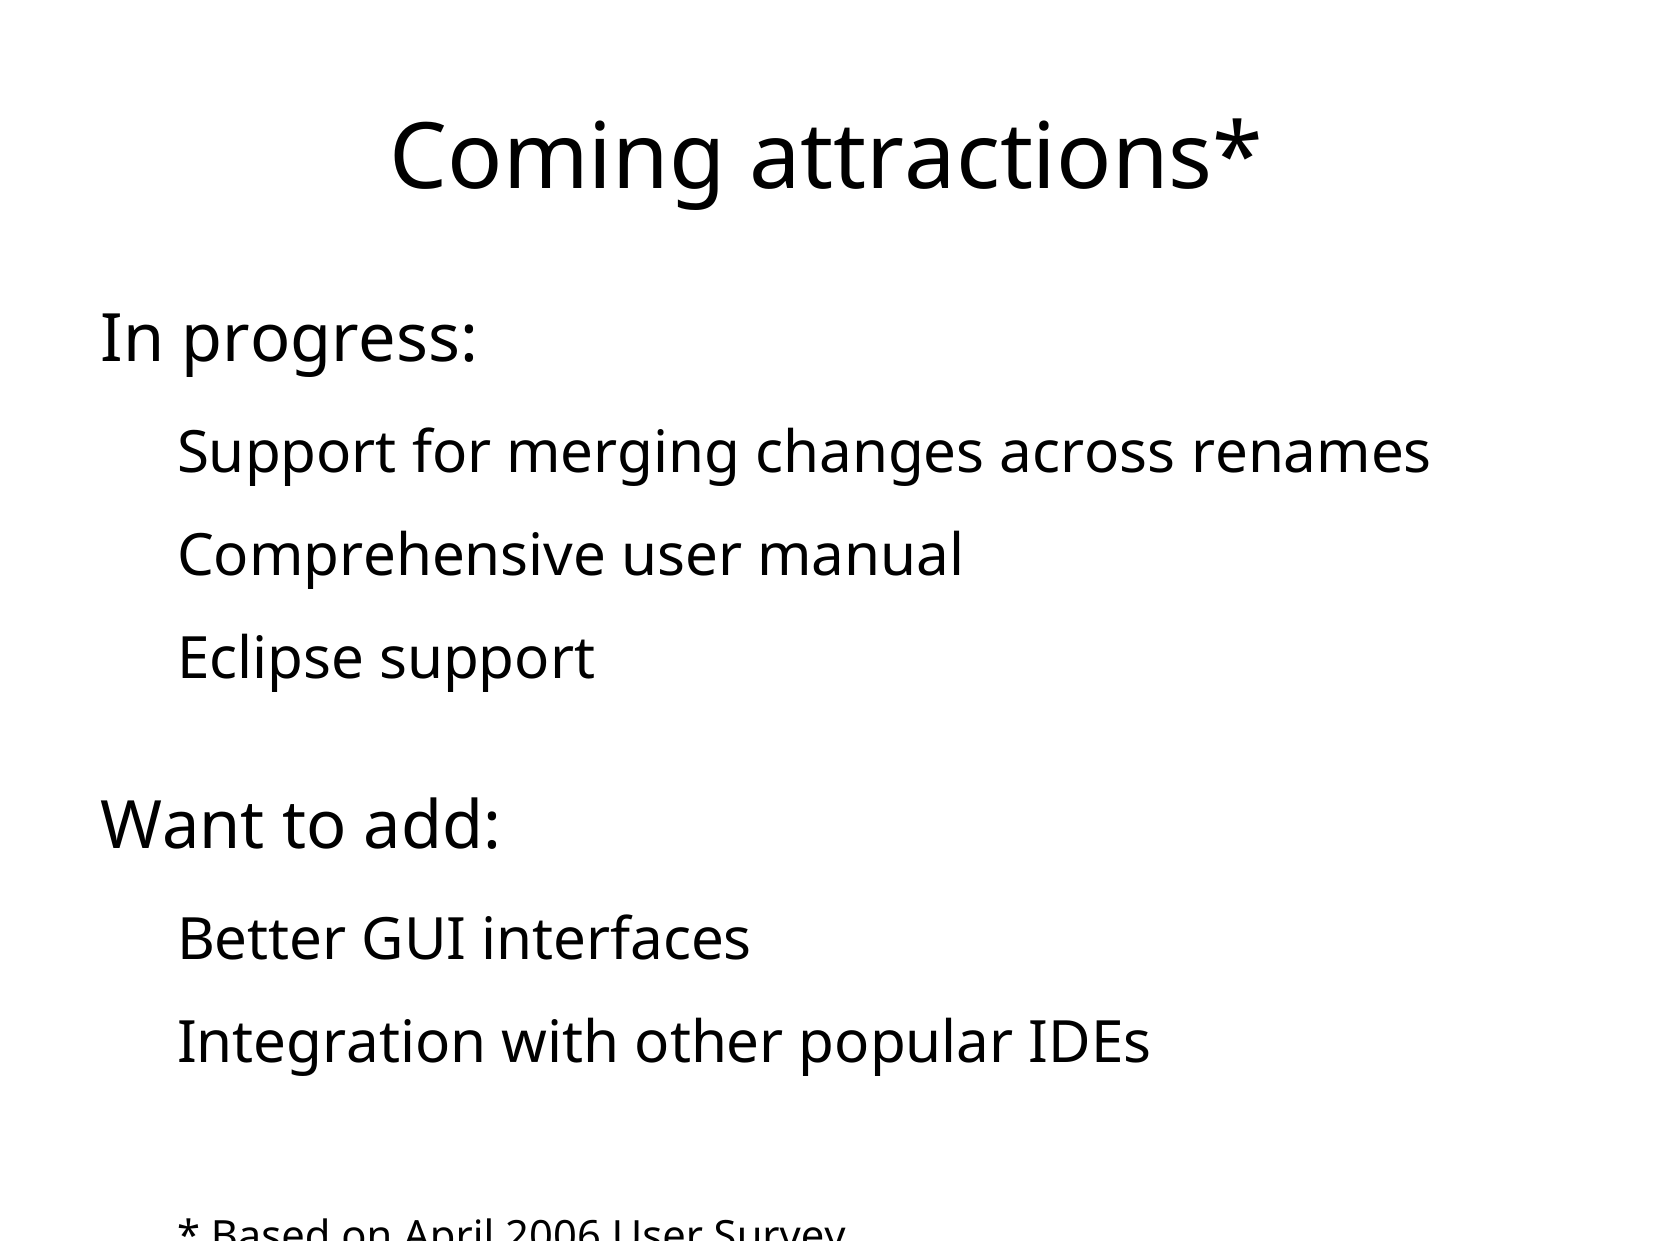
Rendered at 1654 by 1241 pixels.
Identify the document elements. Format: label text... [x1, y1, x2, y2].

list In progress: Support for merging changes across renames Comprehensive user manual Eclipse support Want to add: Better GUI interfaces Integration with other popular IDEs * Based on April 2006 User Survey [82, 290, 1571, 1181]
title Coming attractions* [82, 49, 1571, 257]
